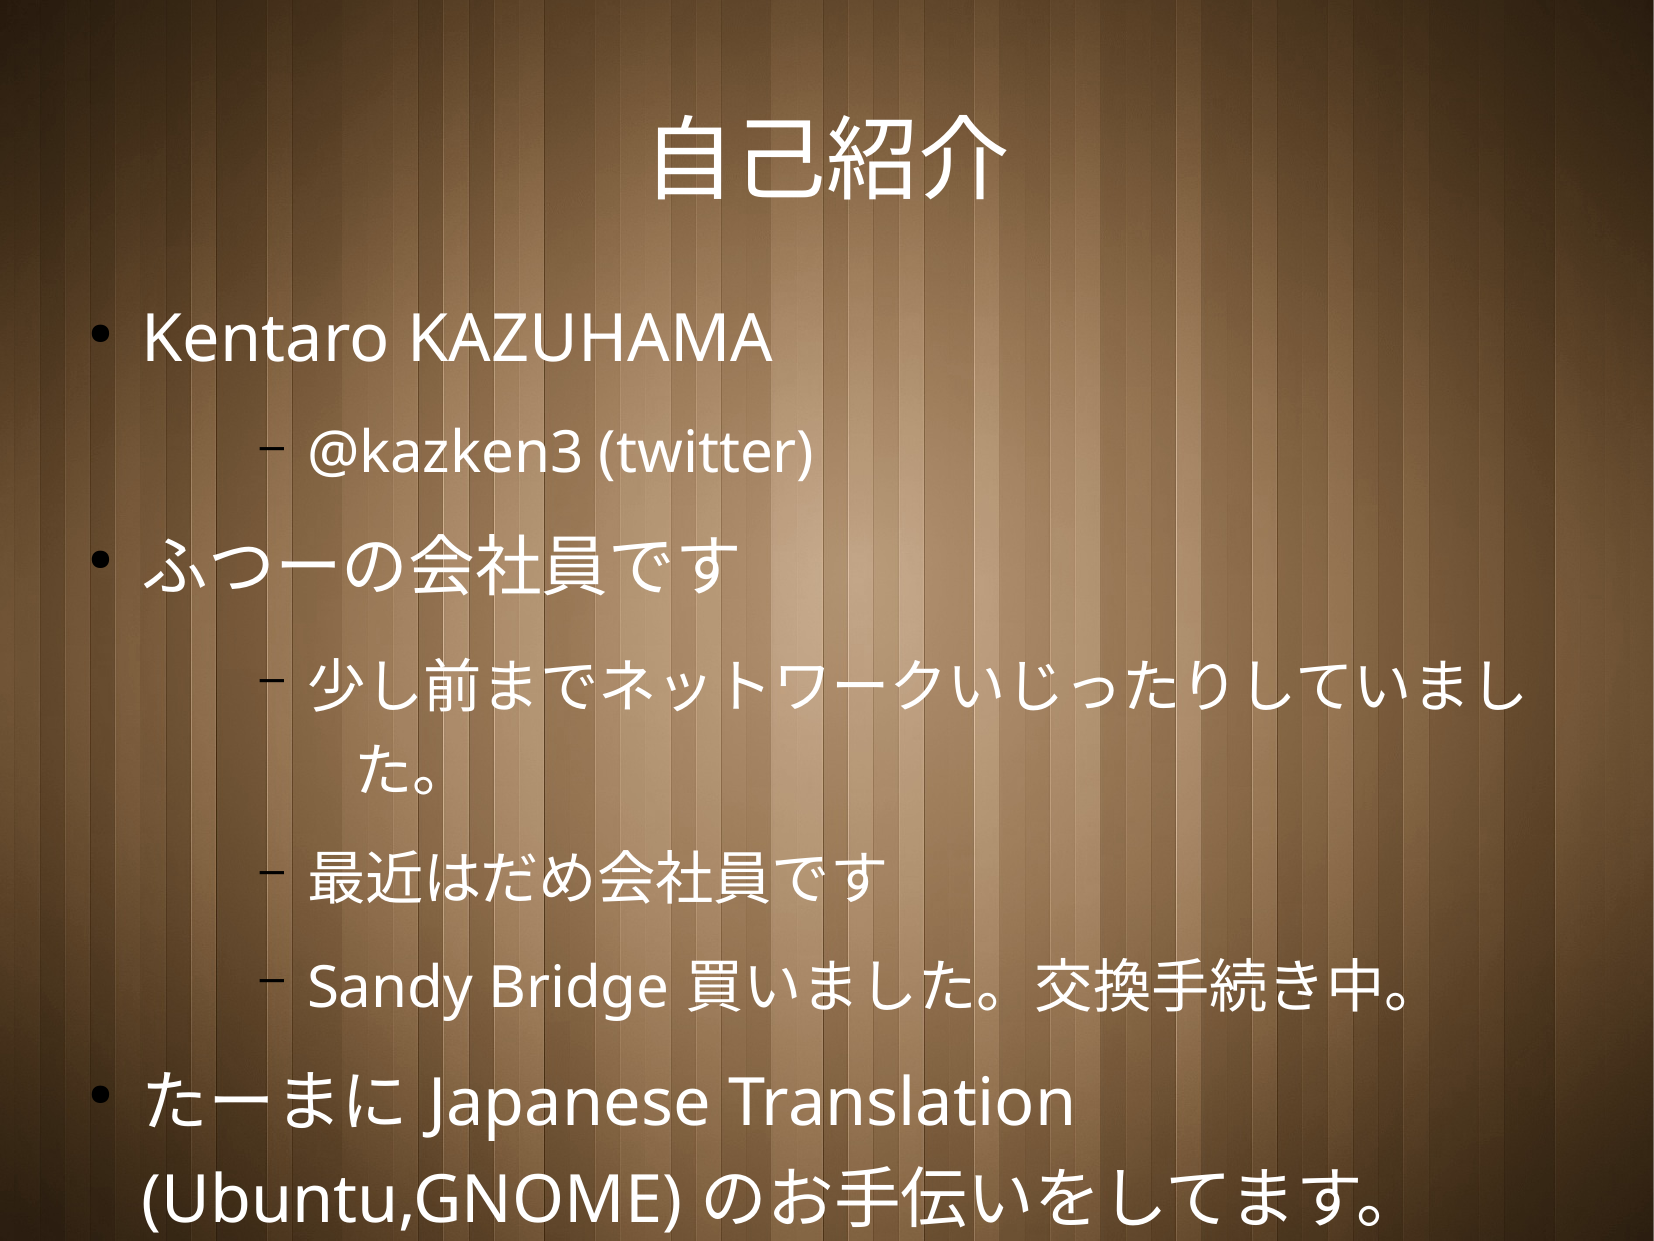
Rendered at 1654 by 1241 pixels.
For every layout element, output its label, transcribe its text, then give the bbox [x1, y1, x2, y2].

picture [0, 0, 1654, 1241]
title 自己紹介 [82, 49, 1571, 257]
list Kentaro KAZUHAMA @kazken3 (twitter) ふつーの会社員です 少し前までネットワークいじったりしていました。 最近はだめ会社員です Sandy Bridge買いました。交換手続き中。 たーまにJapanese Translation (Ubuntu,GNOME)のお手伝いをしてます。 LT初心者です。今回はゆるいです。 [70, 290, 1559, 1094]
